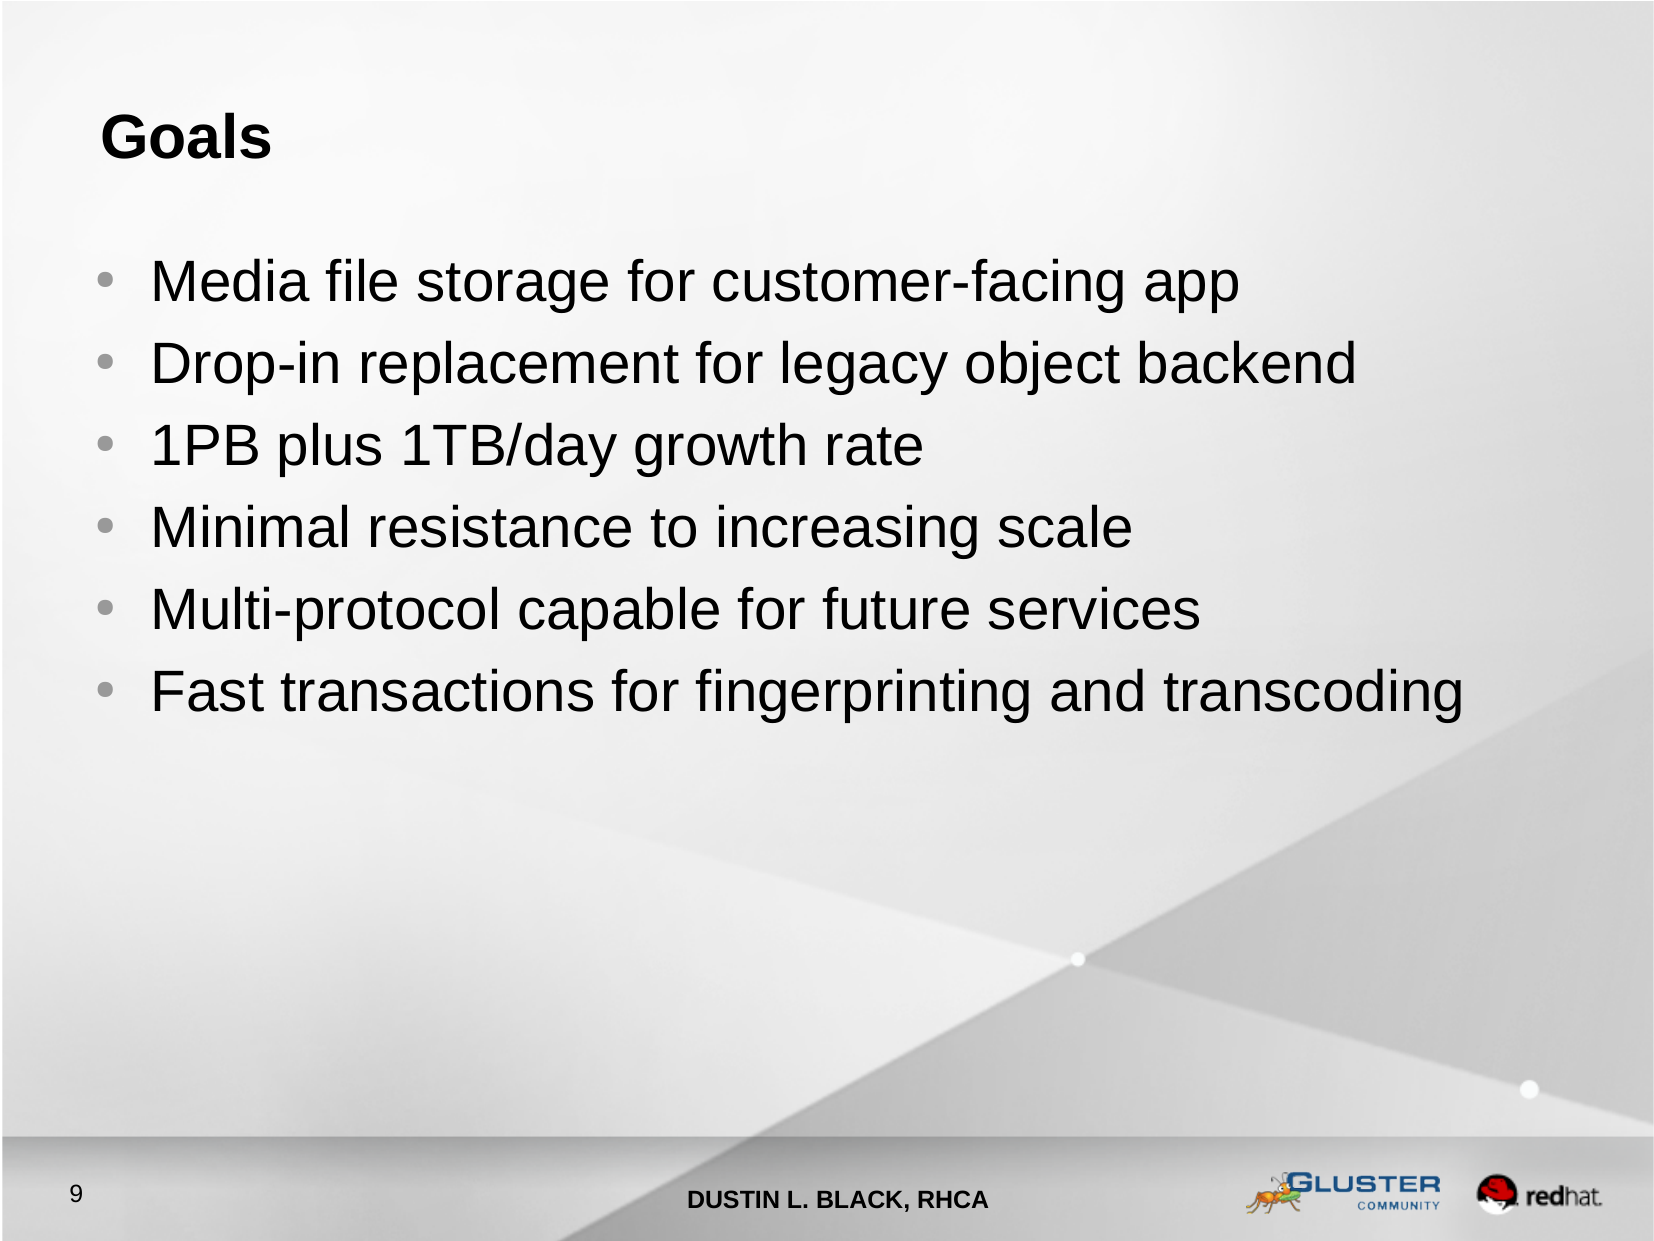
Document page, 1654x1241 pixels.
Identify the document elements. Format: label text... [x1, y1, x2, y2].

picture [2, 1, 1654, 1241]
list Media file storage for customer-facing app Drop-in replacement for legacy object backend 1PB plus 1TB/day growth rate Minimal resistance to increasing scale Multi-protocol capable for future services Fast transactions for fingerprinting and transcoding [94, 247, 1501, 967]
title Goals [100, 81, 1506, 192]
